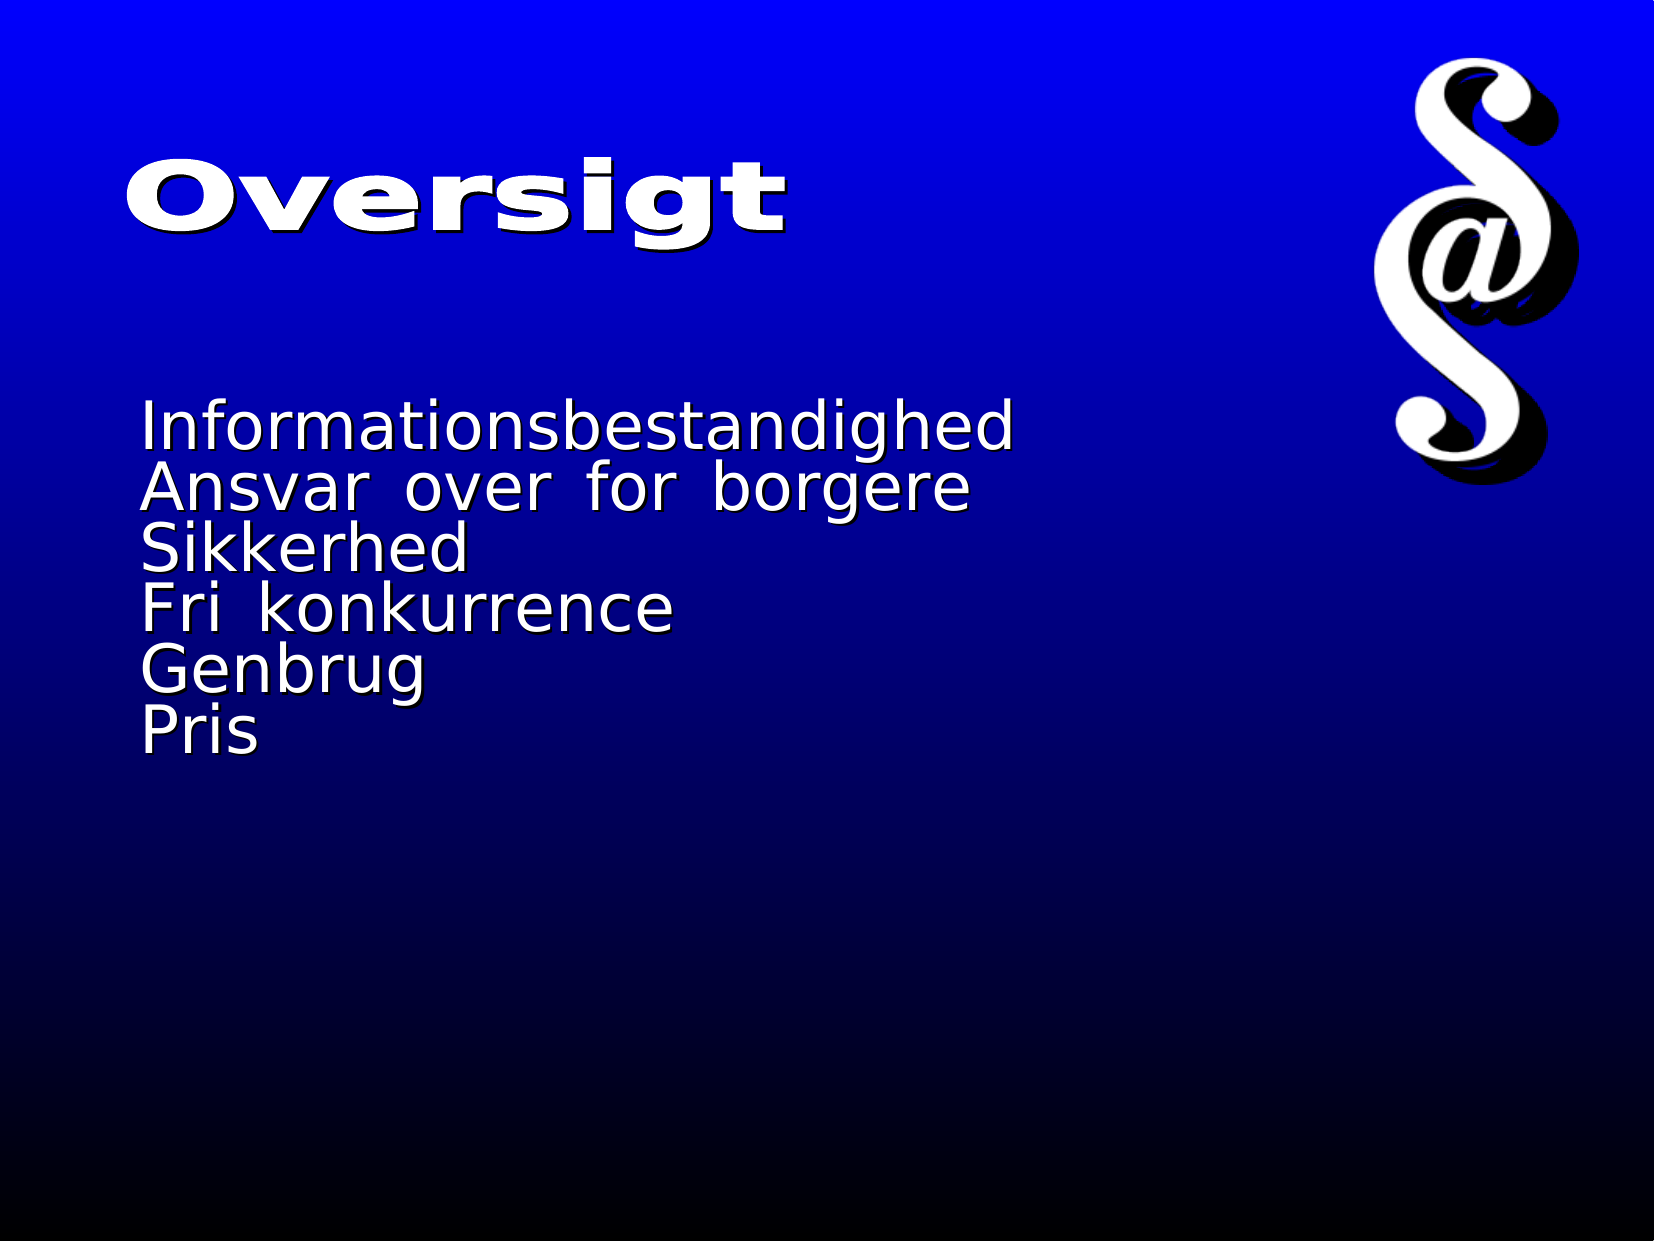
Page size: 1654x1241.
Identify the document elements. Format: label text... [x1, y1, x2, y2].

title Oversigt [121, 102, 1281, 311]
picture [1357, 44, 1595, 488]
list Informationsbestandighed Ansvar over for borgere Sikkerhed Fri konkurrence Genbrug Pris [121, 403, 1534, 1127]
